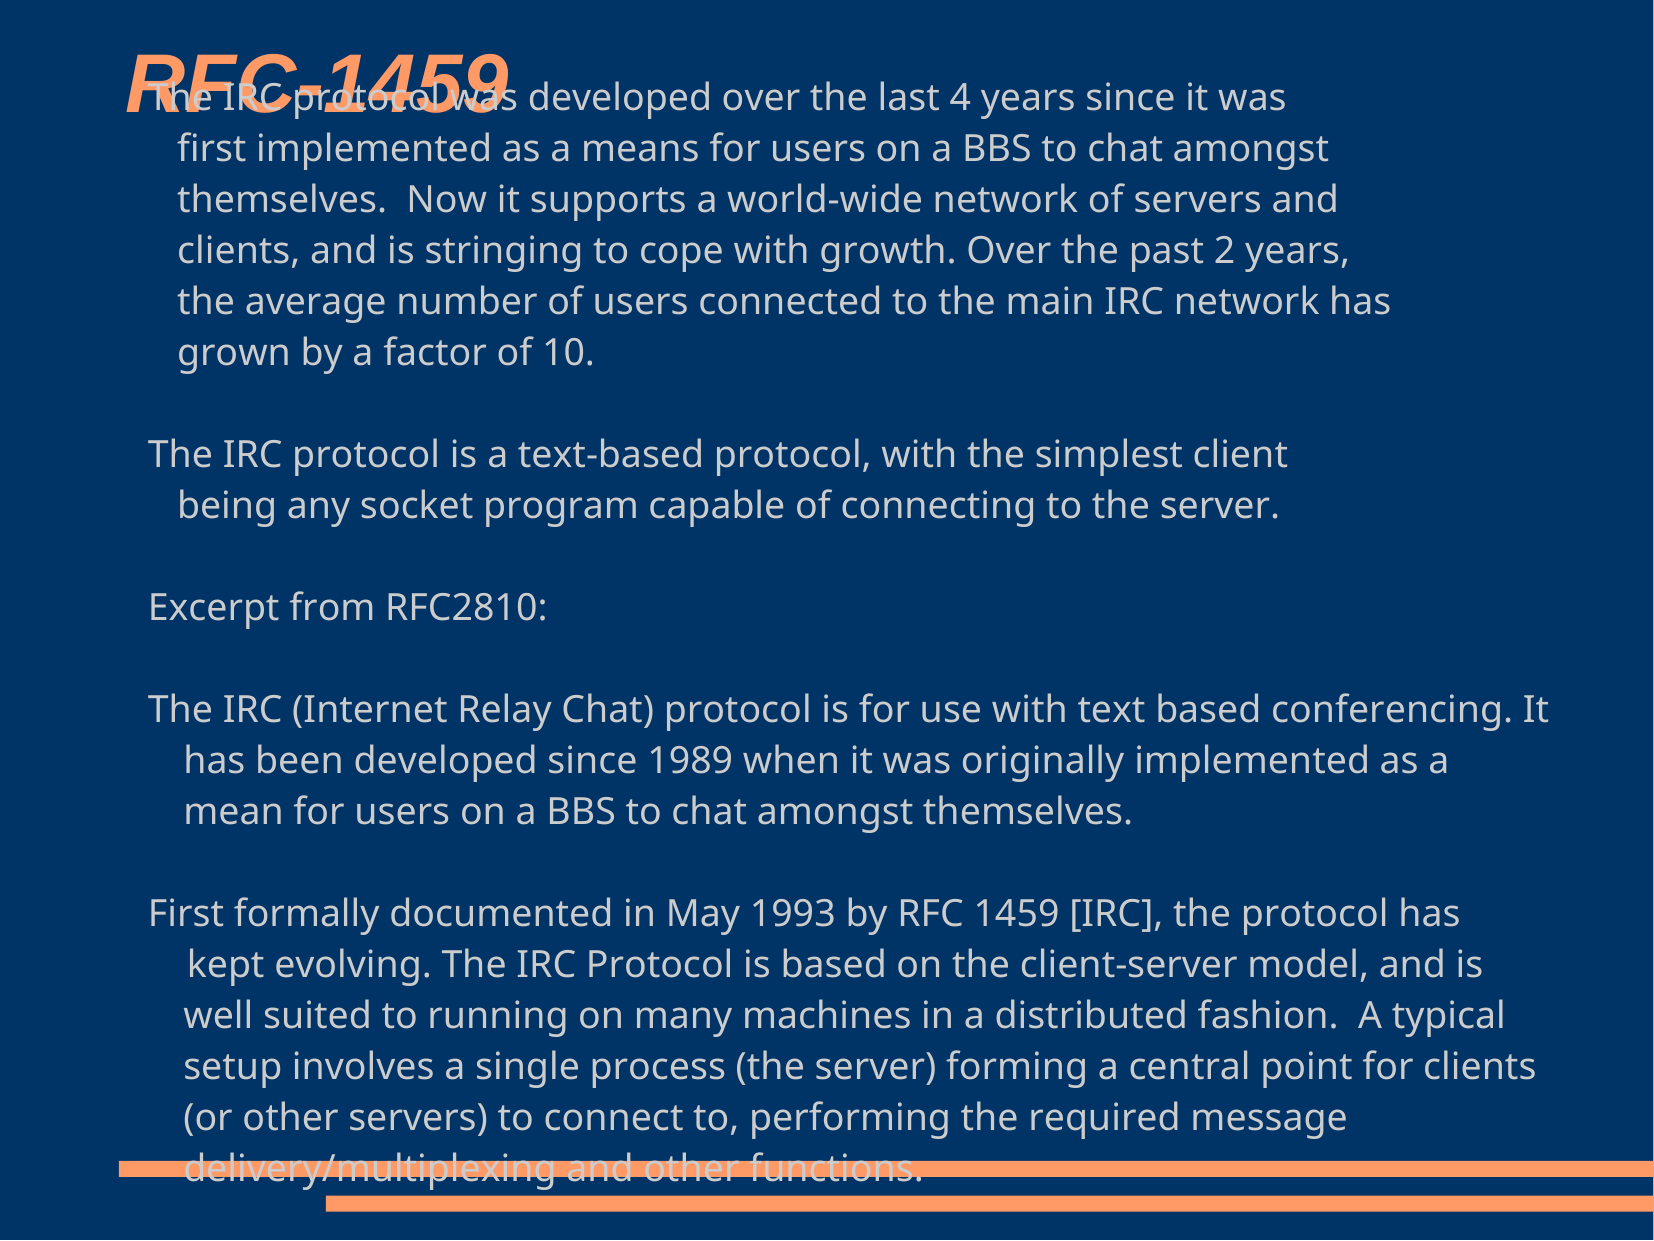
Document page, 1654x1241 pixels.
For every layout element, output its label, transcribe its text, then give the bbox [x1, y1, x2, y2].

title RFC-1459 [125, 0, 1538, 156]
subtitle The IRC protocol was developed over the last 4 years since it was first implemented as a means for users on a BBS to chat amongst themselves. Now it supports a world-wide network of servers and clients, and is stringing to cope with growth. Over the past 2 years, the average number of users connected to the main IRC network has grown by a factor of 10. The IRC protocol is a text-based protocol, with the simplest client being any socket program capable of connecting to the server. Excerpt from RFC2810: The IRC (Internet Relay Chat) protocol is for use with text based conferencing. It has been developed since 1989 when it was originally implemented as a mean for users on a BBS to chat amongst themselves. First formally documented in May 1993 by RFC 1459 [IRC], the protocol has kept evolving. The IRC Protocol is based on the client-server model, and is well suited to running on many machines in a distributed fashion. A typical setup involves a single process (the server) forming a central point for clients (or other servers) to connect to, performing the required message delivery/multiplexing and other functions. [112, 156, 1552, 1209]
